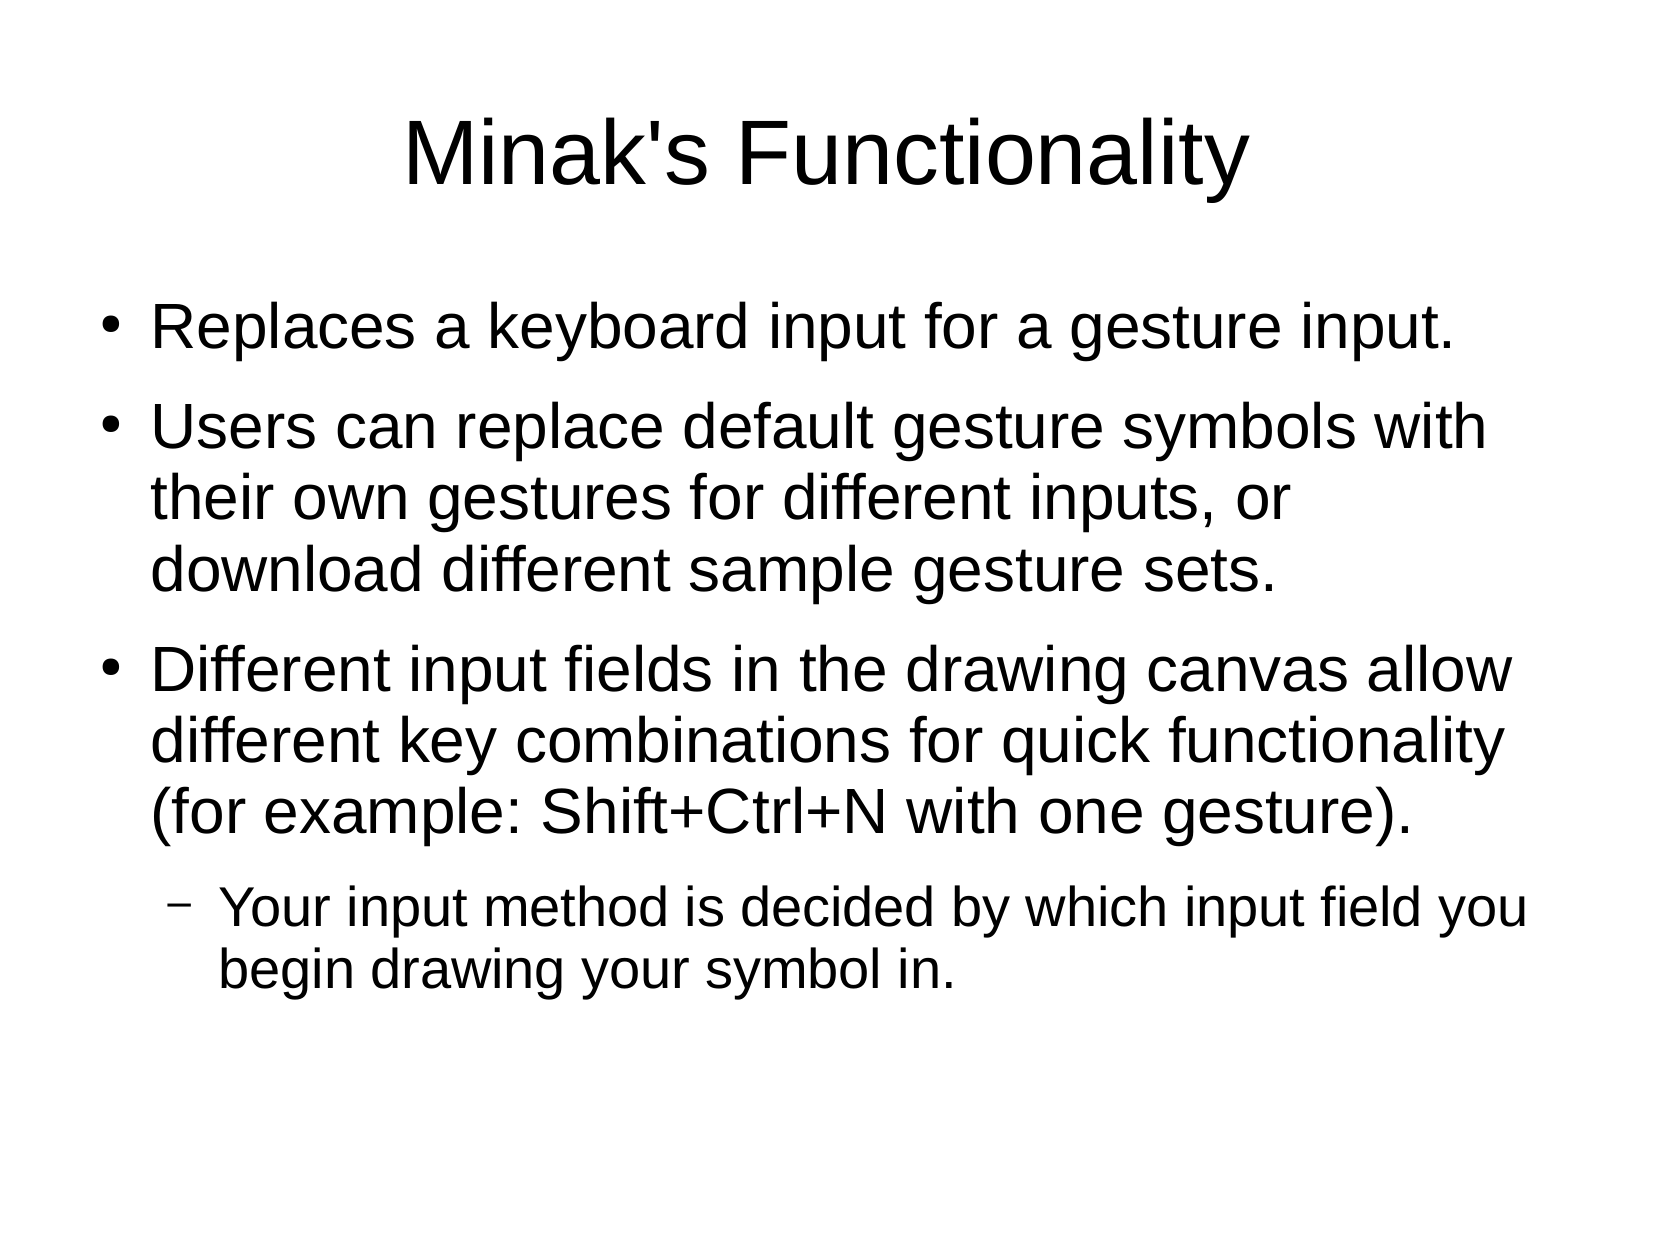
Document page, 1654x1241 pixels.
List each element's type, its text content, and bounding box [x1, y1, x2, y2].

list Replaces a keyboard input for a gesture input. Users can replace default gesture symbols with their own gestures for different inputs, or download different sample gesture sets. Different input fields in the drawing canvas allow different key combinations for quick functionality (for example: Shift+Ctrl+N with one gesture). Your input method is decided by which input field you begin drawing your symbol in. [82, 290, 1571, 1010]
title Minak's Functionality [82, 49, 1571, 257]
